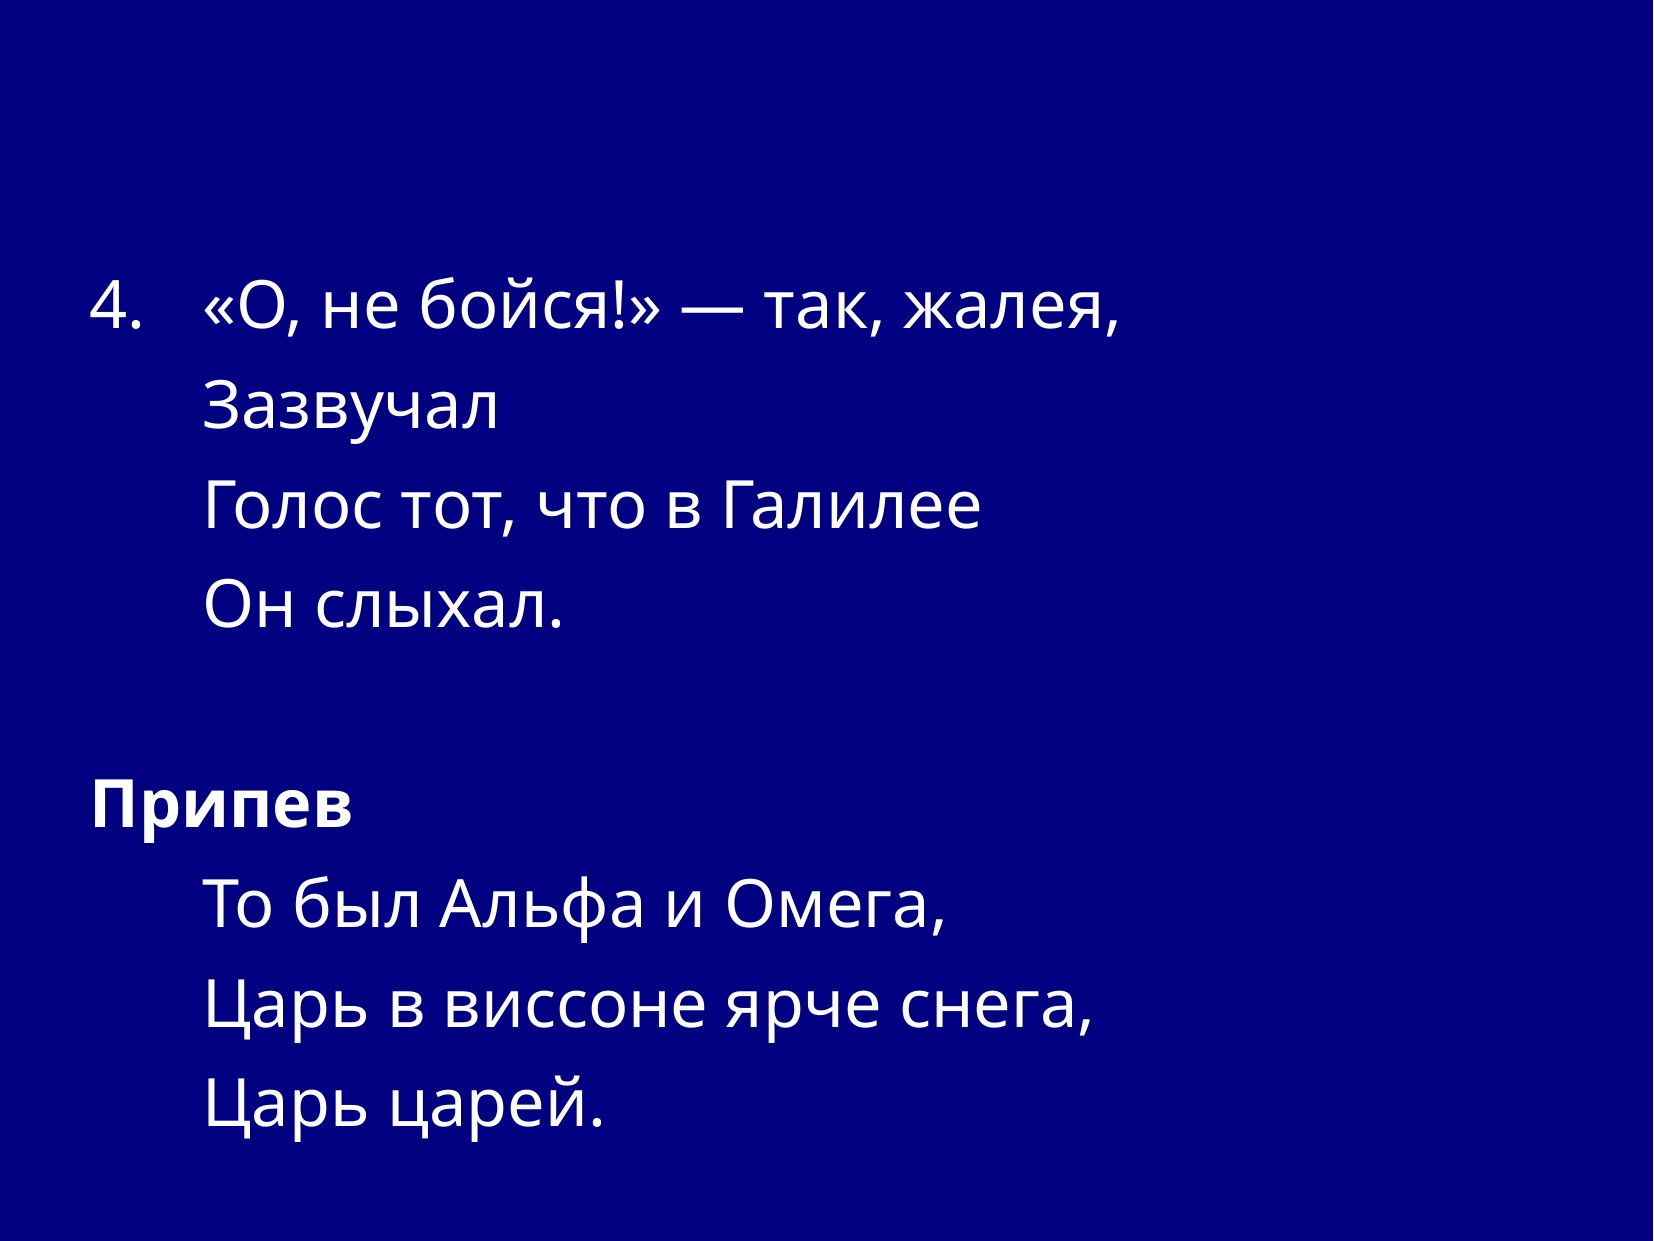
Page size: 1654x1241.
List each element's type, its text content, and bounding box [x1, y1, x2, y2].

text_box 4. «О, не бойся!» — так, жалея, Зазвучал Голос тот, что в Галилее Он слыхал. Припев То был Альфа и Омега, Царь в виссоне ярче снега, Царь царей. [75, 150, 1576, 1163]
